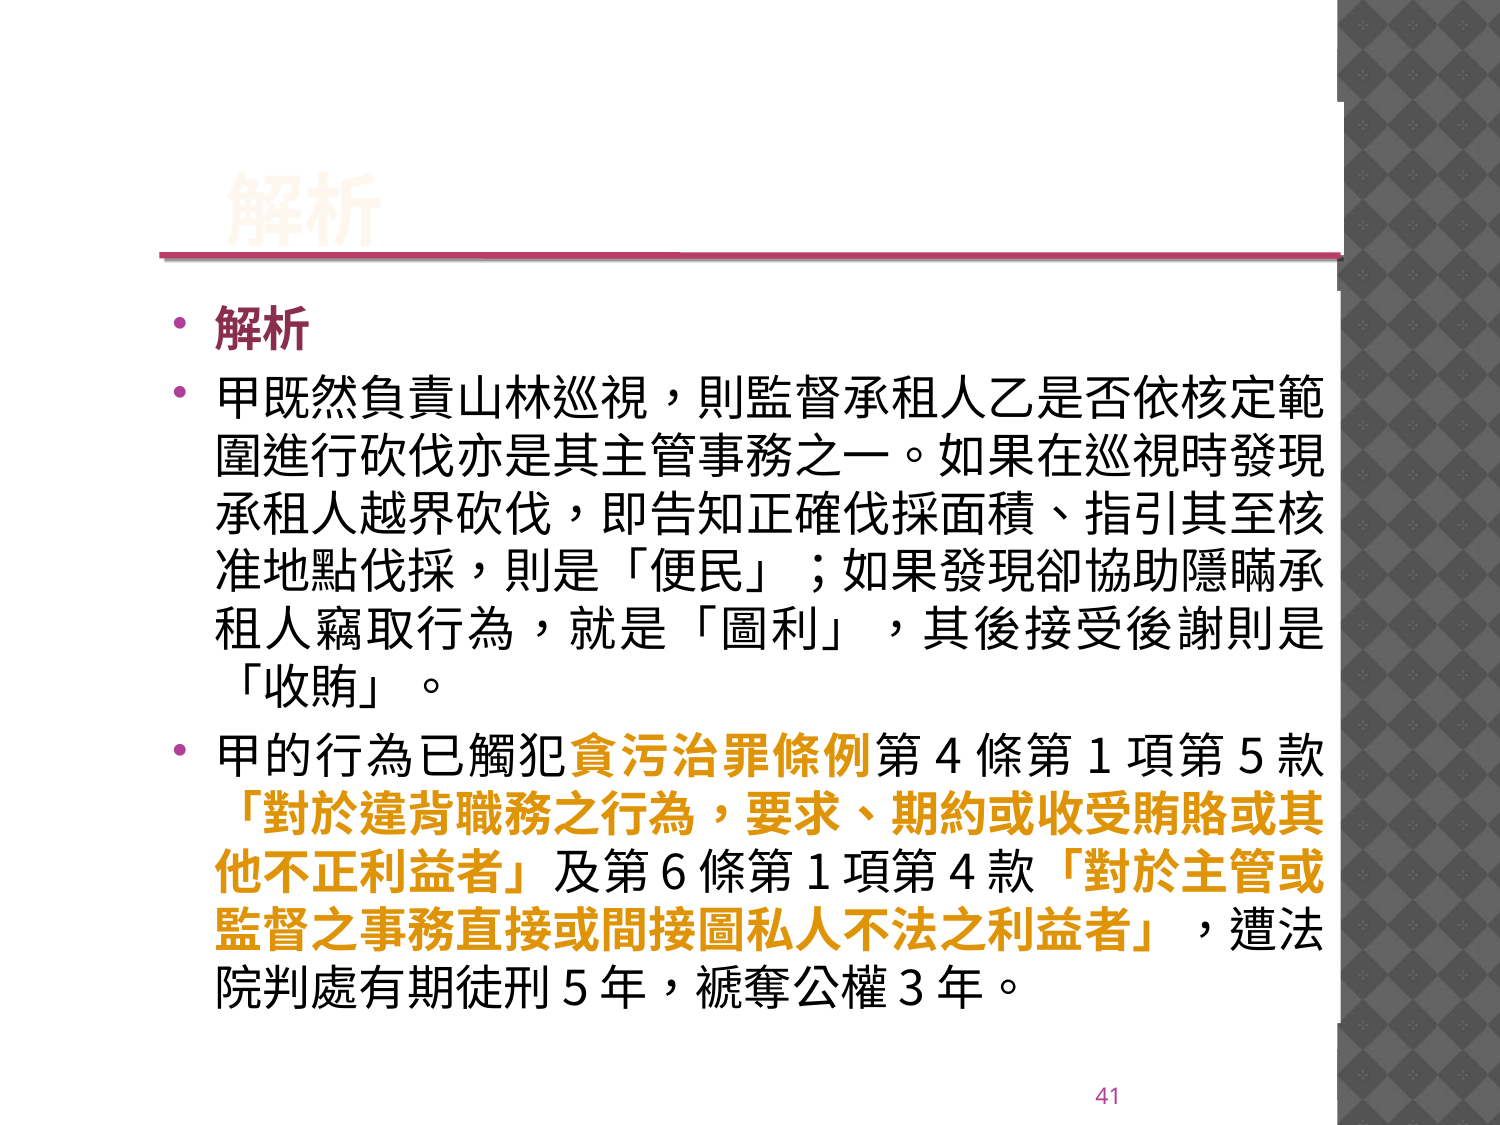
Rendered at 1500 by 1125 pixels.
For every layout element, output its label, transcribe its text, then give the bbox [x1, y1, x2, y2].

list 解析 甲既然負責山林巡視，則監督承租人乙是否依核定範圍進行砍伐亦是其主管事務之一。如果在巡視時發現承租人越界砍伐，即告知正確伐採面積、指引其至核准地點伐採，則是「便民」；如果發現卻協助隱瞞承租人竊取行為，就是「圖利」，其後接受後謝則是「收賄」。 甲的行為已觸犯貪污治罪條例第4條第1項第5款「對於違背職務之行為，要求、期約或收受賄賂或其他不正利益者」及第6條第1項第4款「對於主管或監督之事務直接或間接圖私人不法之利益者」，遭法院判處有期徒刑5年，褫奪公權3年。 [159, 290, 1341, 1024]
picture [1337, 0, 1500, 1125]
slide_number <編號> [1025, 1075, 1122, 1113]
title 解析 [162, 101, 1344, 256]
